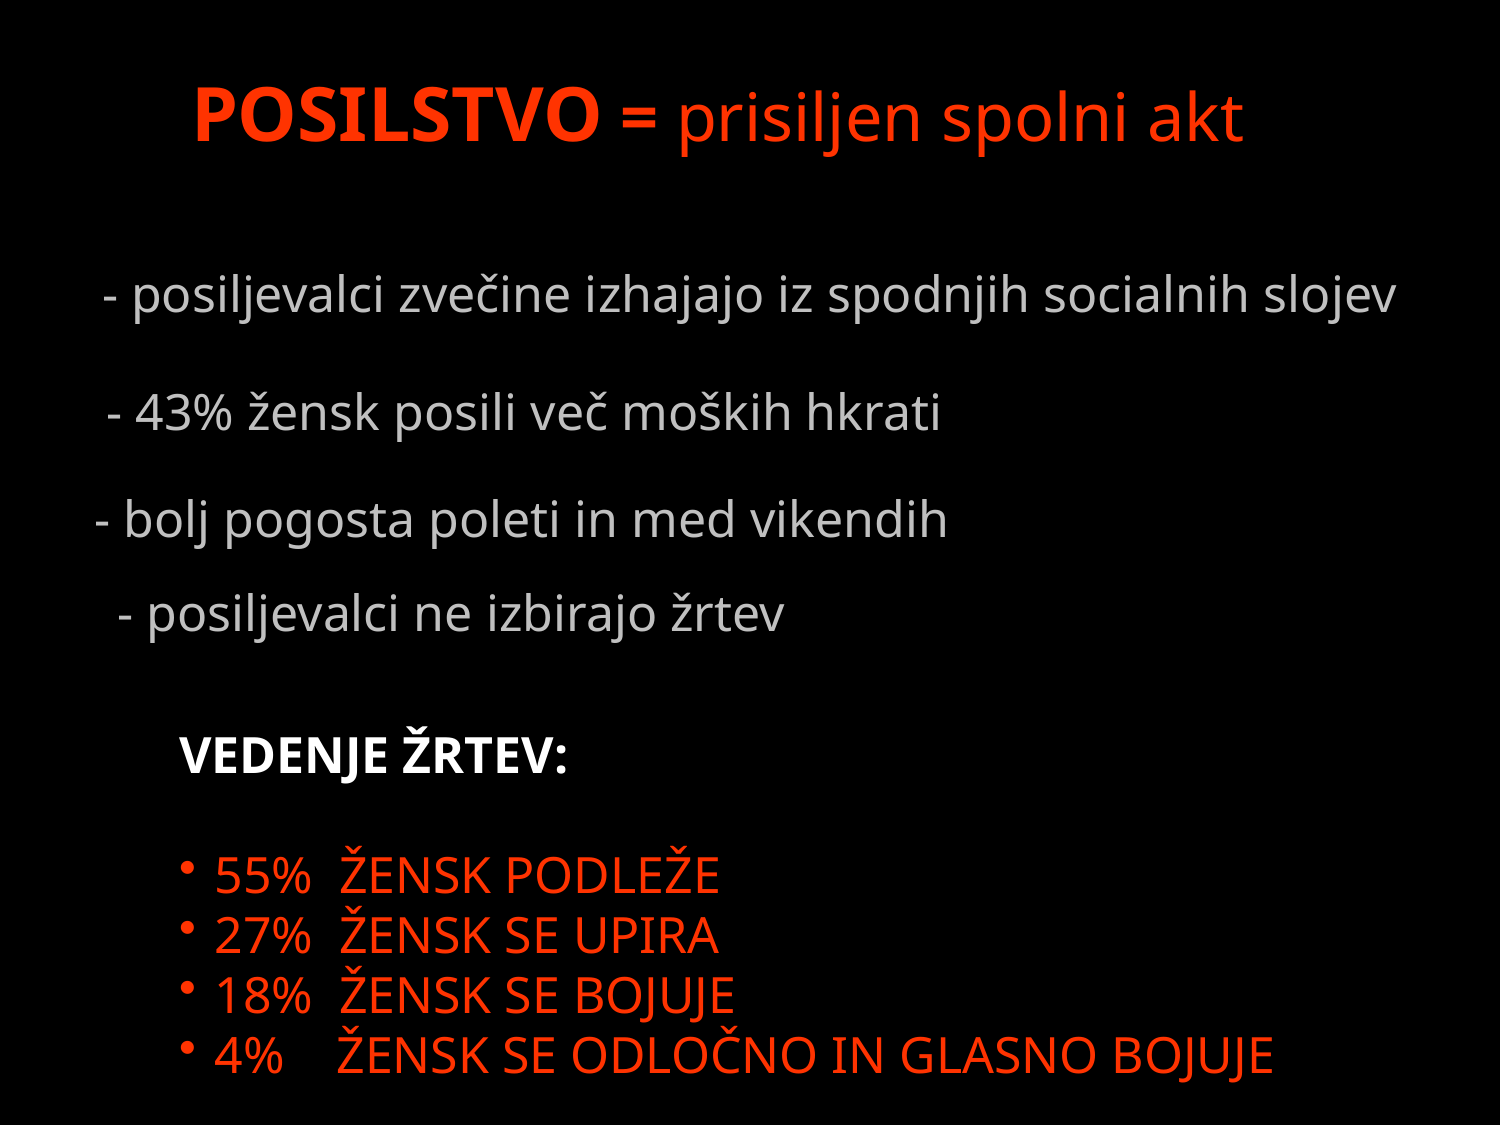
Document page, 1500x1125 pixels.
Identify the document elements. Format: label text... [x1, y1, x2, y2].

text_box - bolj pogosta poleti in med vikendih [80, 479, 966, 555]
text_box POSILSTVO = prisiljen spolni akt [176, 59, 1261, 165]
text_box VEDENJE ŽRTEV: 55% ŽENSK PODLEŽE 27% ŽENSK SE UPIRA 18% ŽENSK SE BOJUJE 4% ŽENSK SE ODLOČNO IN GLASNO BOJUJE [164, 716, 1291, 1091]
text_box - 43% žensk posili več moških hkrati [92, 373, 958, 449]
text_box - posiljevalci zvečine izhajajo iz spodnjih socialnih slojev [87, 255, 1413, 331]
text_box - posiljevalci ne izbirajo žrtev [102, 574, 801, 649]
